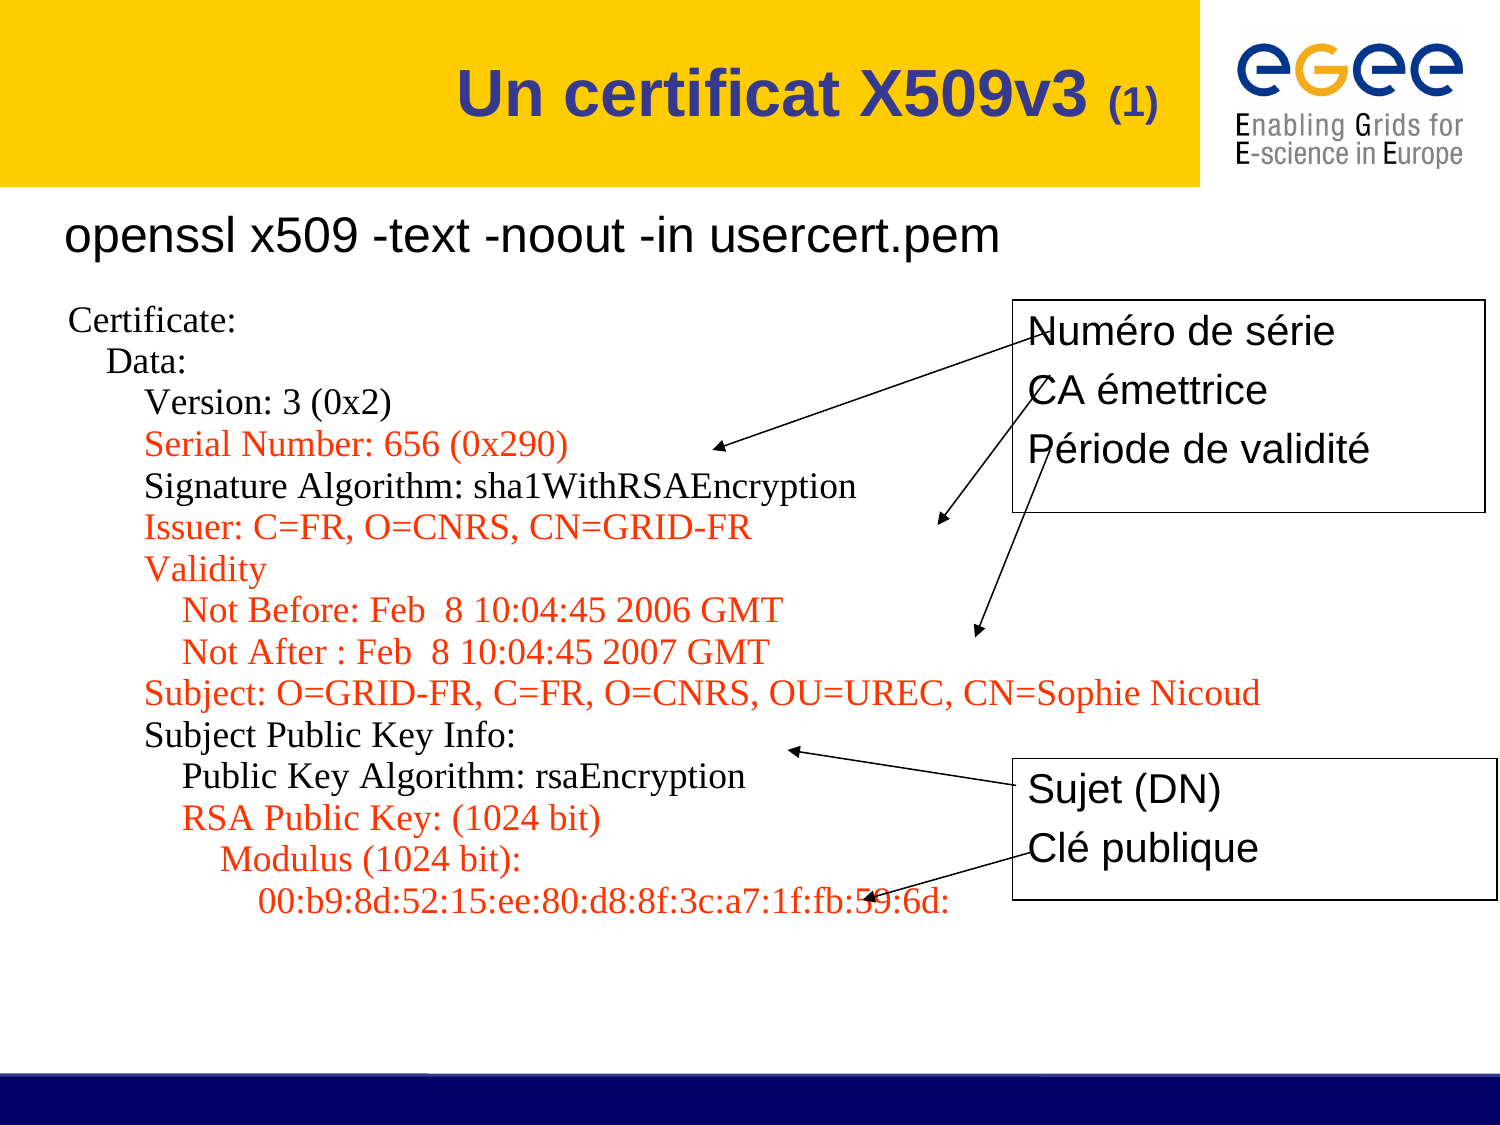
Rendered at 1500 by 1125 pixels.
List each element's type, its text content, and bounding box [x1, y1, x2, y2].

picture [1237, 24, 1463, 169]
list openssl x509 -text -noout -in usercert.pem [50, 199, 1377, 291]
title Un certificat X509v3 (1) [12, 35, 1174, 152]
text_box Sujet (DN) Clé publique [1012, 758, 1497, 900]
text_box Numéro de série CA émettrice Période de validité [1012, 299, 1486, 513]
text_box Certificate: Data: Version: 3 (0x2) Serial Number: 656 (0x290) Signature Algorithm: sha1WithRSAEncryption Issuer: C=FR, O=CNRS, CN=GRID-FR Validity Not Before: Feb 8 10:04:45 2006 GMT Not After : Feb 8 10:04:45 2007 GMT Subject: O=GRID-FR, C=FR, O=CNRS, OU=UREC, CN=Sophie Nicoud Subject Public Key Info: Public Key Algorithm: rsaEncryption RSA Public Key: (1024 bit) Modulus (1024 bit): 00:b9:8d:52:15:ee:80:d8:8f:3c:a7:1f:fb:59:6d: [53, 290, 1365, 930]
